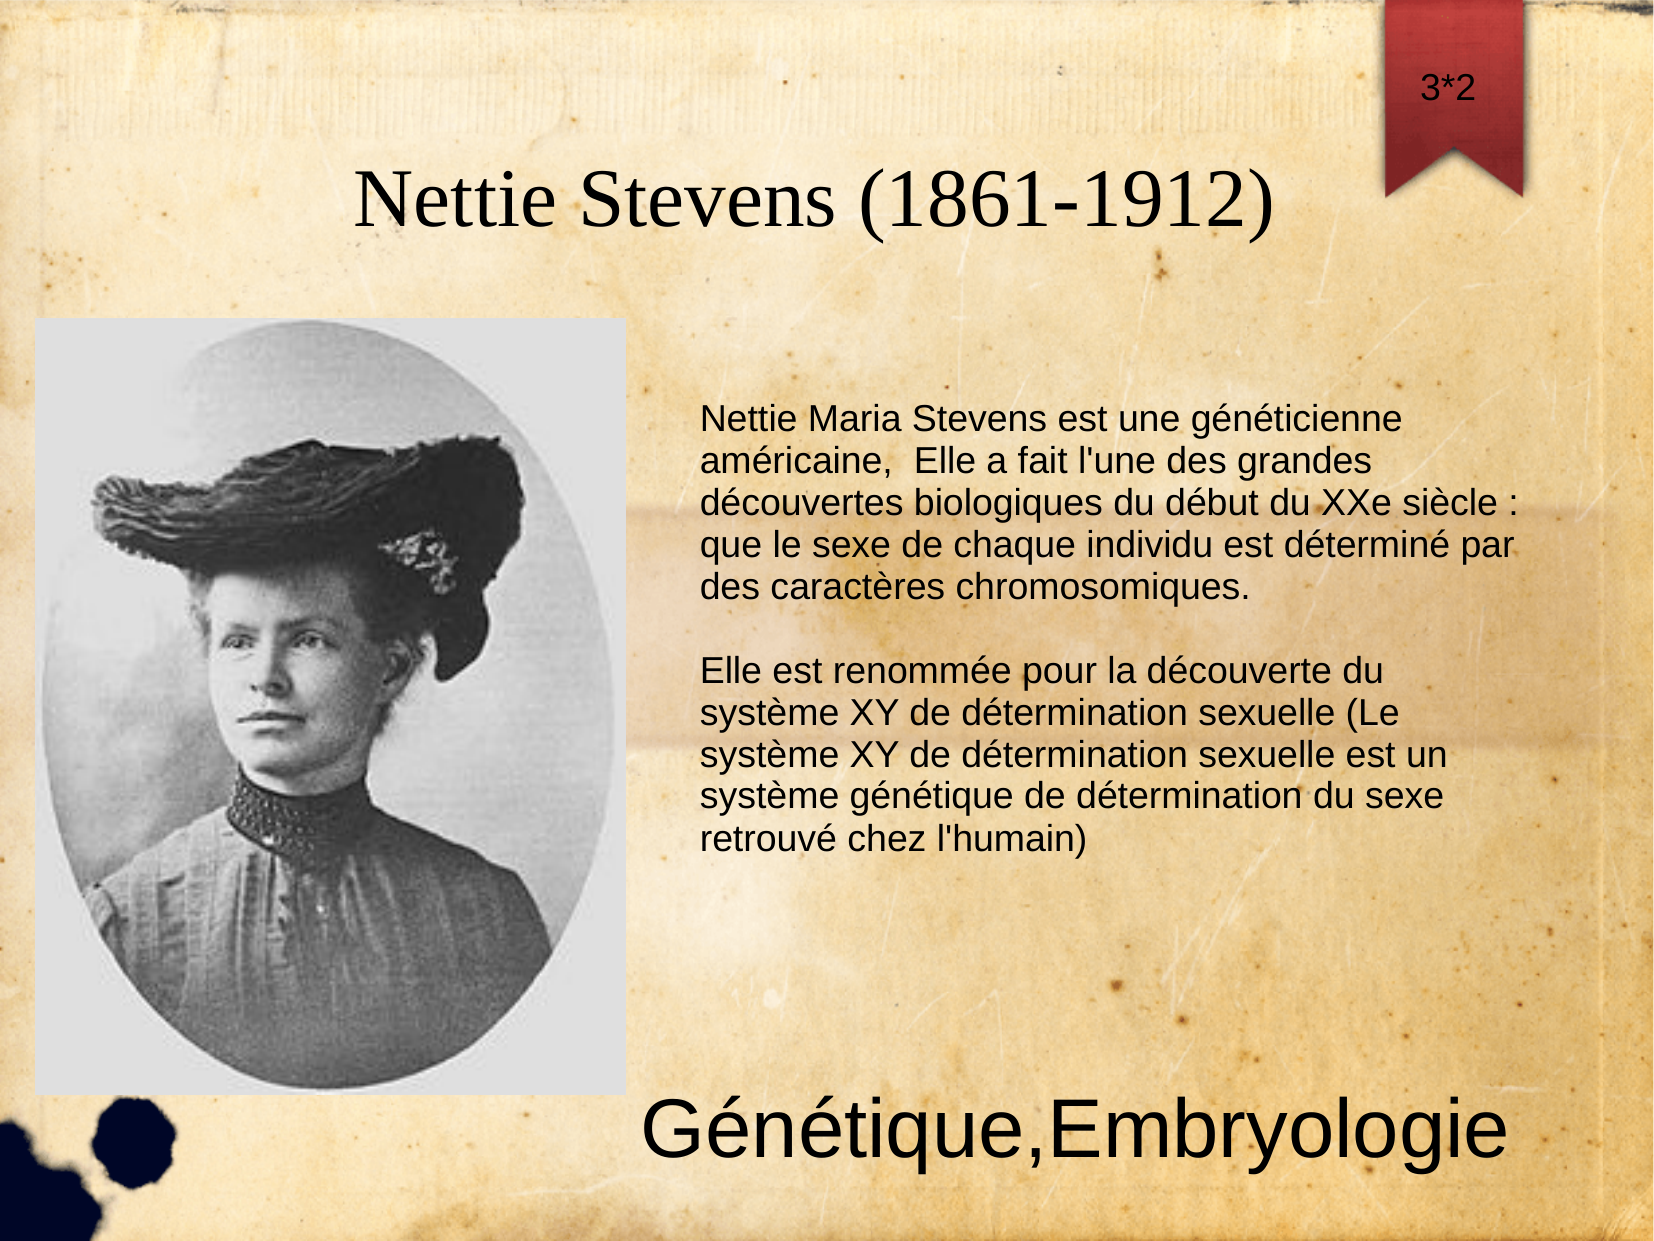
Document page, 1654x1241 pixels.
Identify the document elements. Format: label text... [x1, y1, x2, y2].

picture [0, 0, 1654, 1241]
text_box Nettie Maria Stevens est une généticienne américaine, Elle a fait l'une des grandes découvertes biologiques du début du XXe siècle : que le sexe de chaque individu est déterminé par des caractères chromosomiques. Elle est renommée pour la découverte du système XY de détermination sexuelle (Le système XY de détermination sexuelle est un système génétique de détermination du sexe retrouvé chez l'humain) [685, 389, 1548, 922]
text_box Génétique,Embryologie [625, 1032, 1583, 1241]
list [647, 531, 1560, 957]
text_box 3*2 [1405, 59, 1501, 116]
title Nettie Stevens (1861-1912) [70, 94, 1560, 302]
